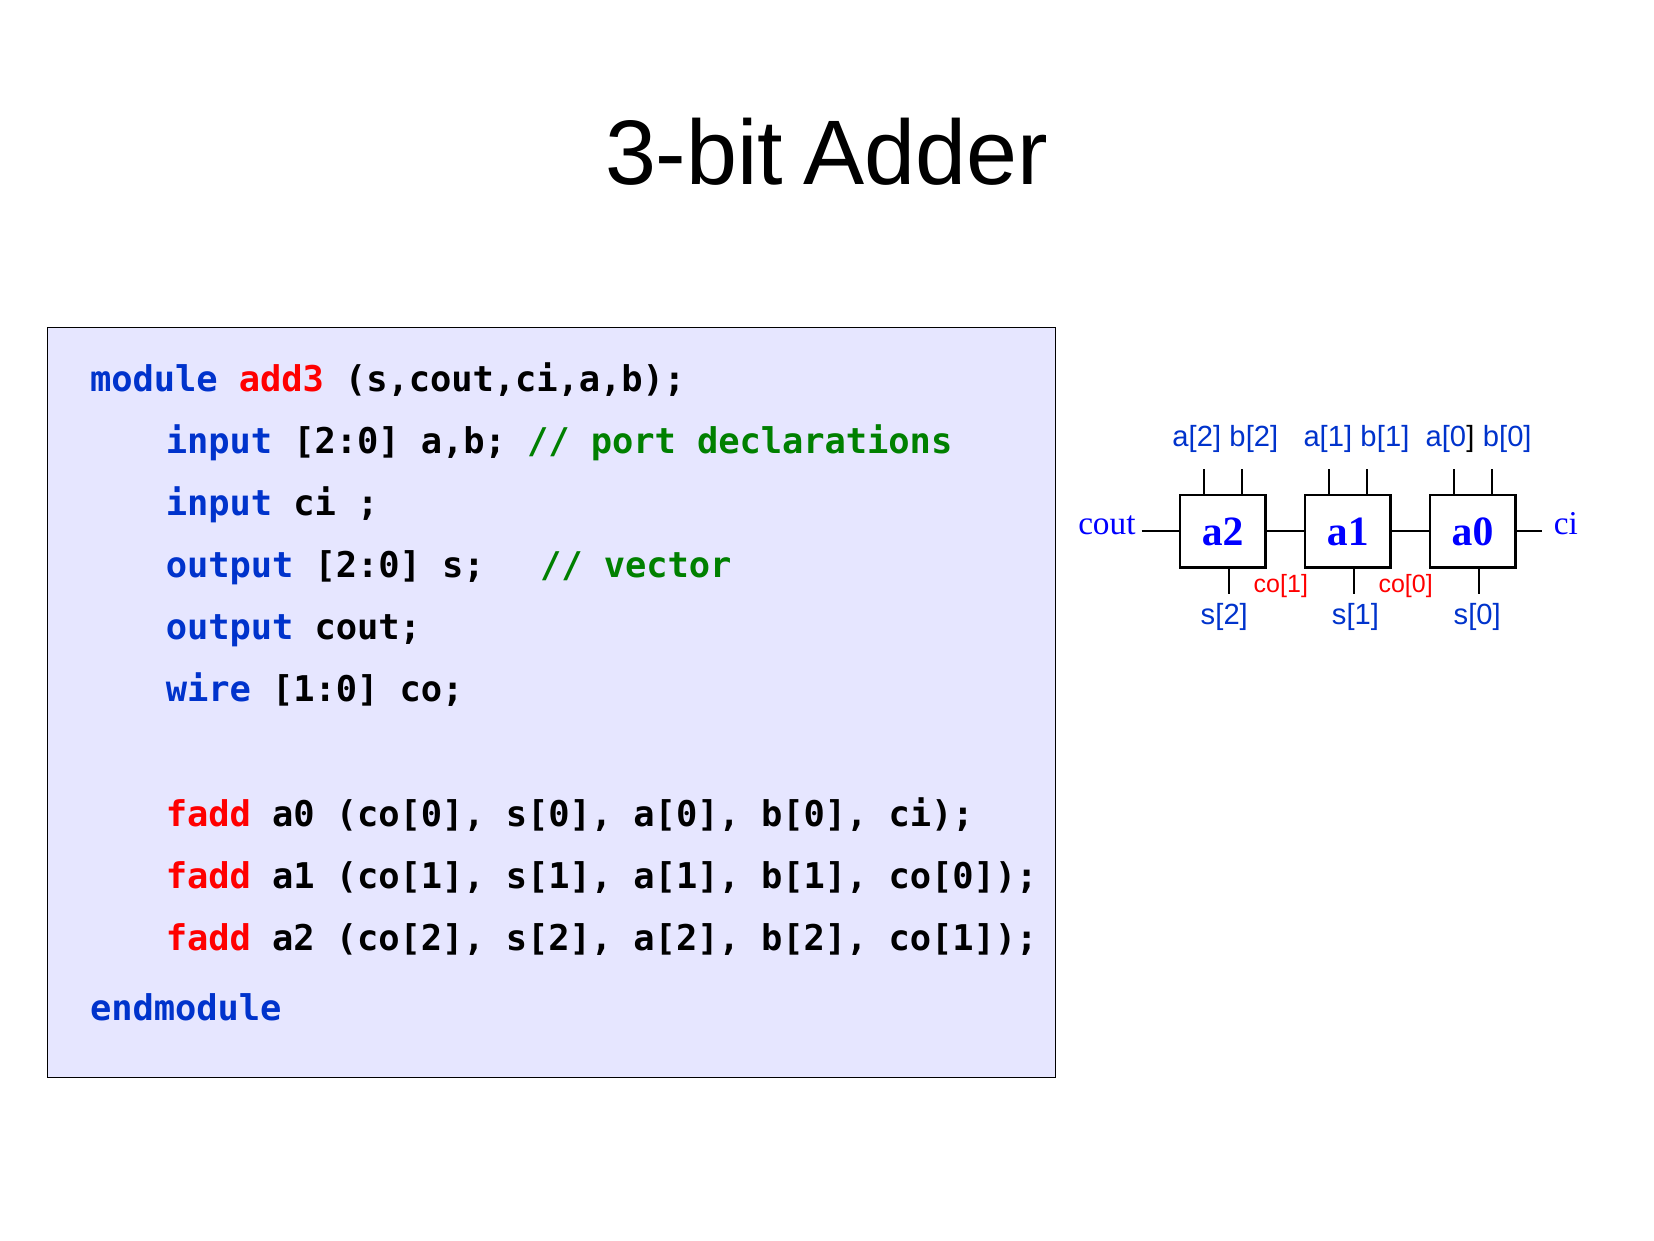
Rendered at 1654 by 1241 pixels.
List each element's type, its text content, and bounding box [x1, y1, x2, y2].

text_box [47, 327, 1056, 1078]
text_box ci [1538, 496, 1594, 549]
text_box co[1] [1238, 562, 1336, 606]
text_box s[2] [1185, 590, 1271, 639]
text_box a[1] b[1] [1294, 412, 1426, 461]
text_box a0 [1430, 494, 1516, 568]
title 3-bit Adder [82, 49, 1571, 257]
text_box s[0] [1438, 590, 1524, 639]
text_box cout [1063, 496, 1152, 549]
list module add3 (s,cout,ci,a,b); input [2:0] a,b; // port declarations input ci ; output [2:0] s; // vector output cout; wire [1:0] co; fadd a0 (co[0], s[0], a[0], b[0], ci); fadd a1 (co[1], s[1], a[1], b[1], co[0]); fadd a2 (co[2], s[2], a[2], b[2], co[1]); endmodule [75, 351, 1126, 1139]
text_box a1 [1305, 494, 1391, 568]
text_box a2 [1180, 494, 1266, 568]
text_box s[1] [1317, 590, 1402, 639]
text_box co[0] [1363, 562, 1461, 606]
text_box a[2] b[2] [1157, 412, 1294, 461]
text_box a[0] b[0] [1426, 412, 1548, 461]
